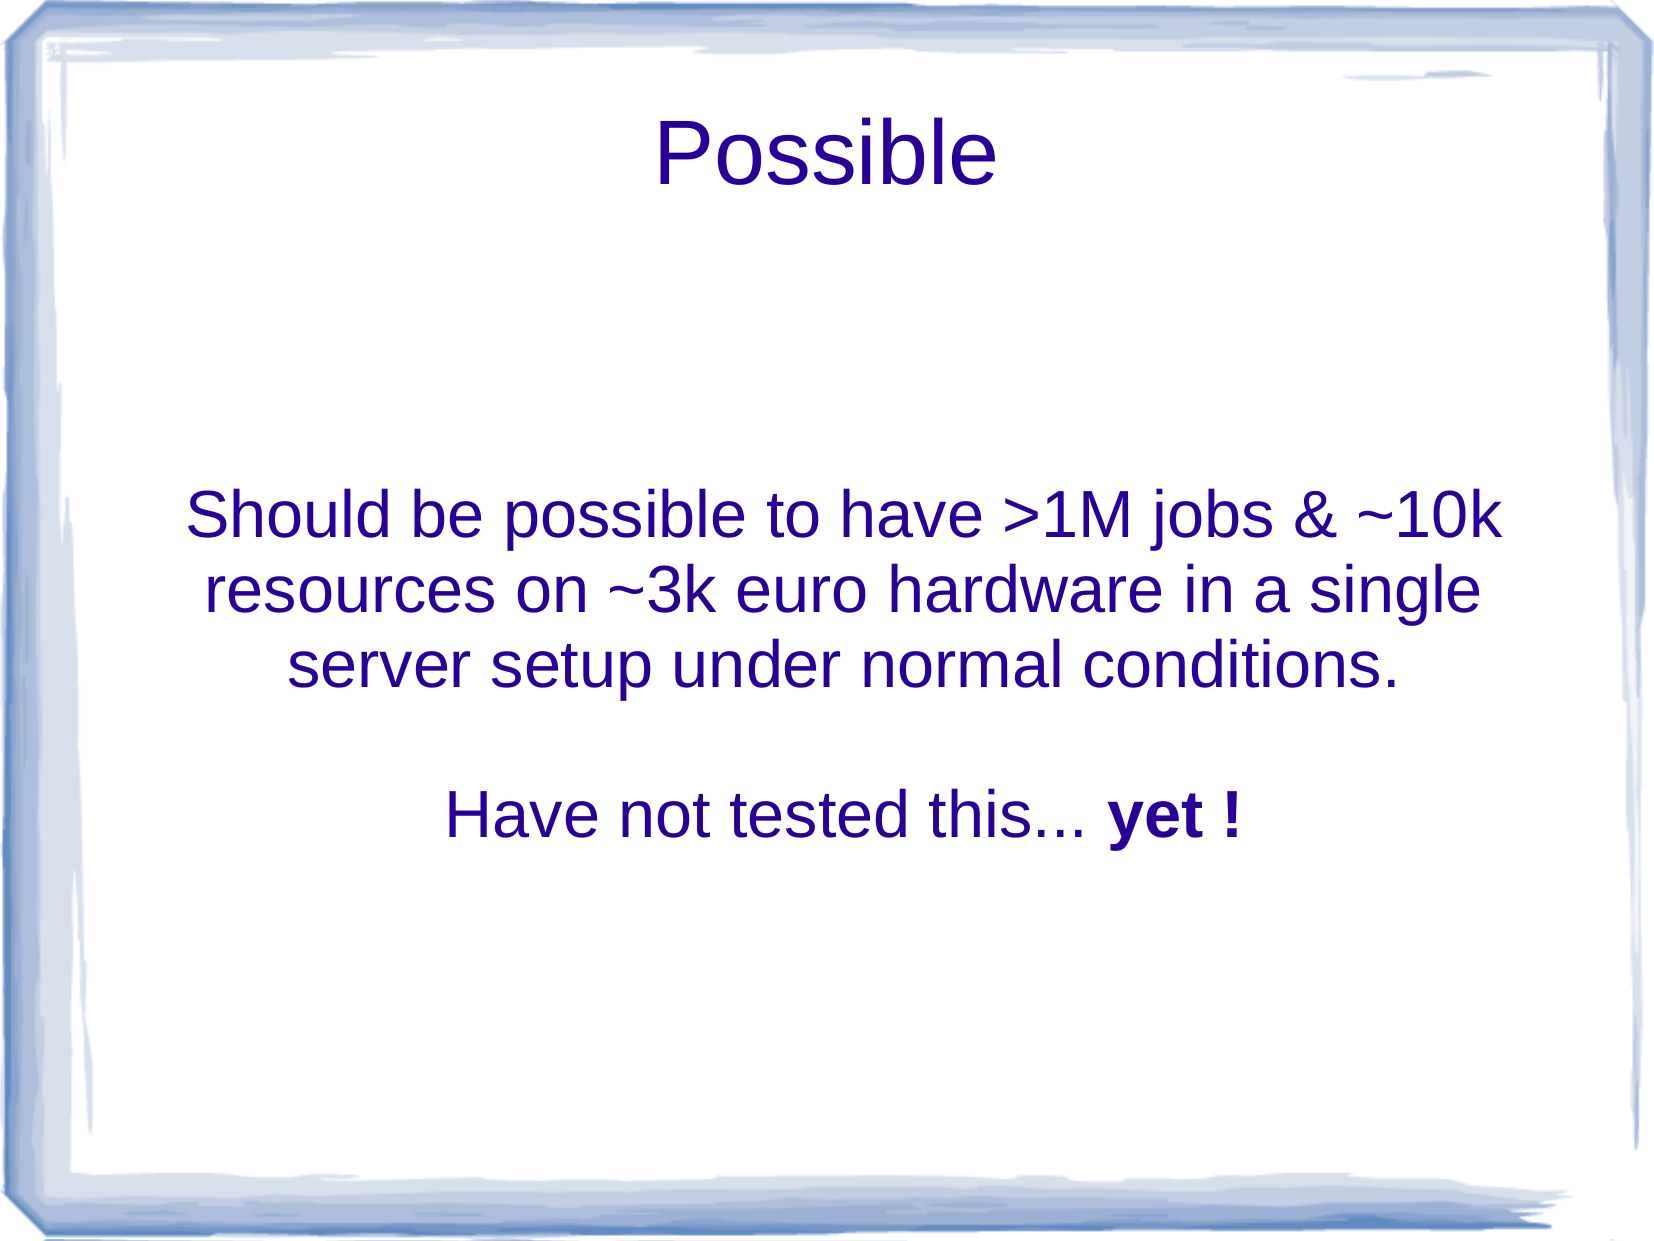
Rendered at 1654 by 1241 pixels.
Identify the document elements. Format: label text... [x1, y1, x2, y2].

picture [0, 0, 1654, 1241]
subtitle Should be possible to have >1M jobs & ~10k resources on ~3k euro hardware in a single server setup under normal conditions. Have not tested this... yet ! [118, 332, 1571, 997]
title Possible [82, 56, 1571, 250]
